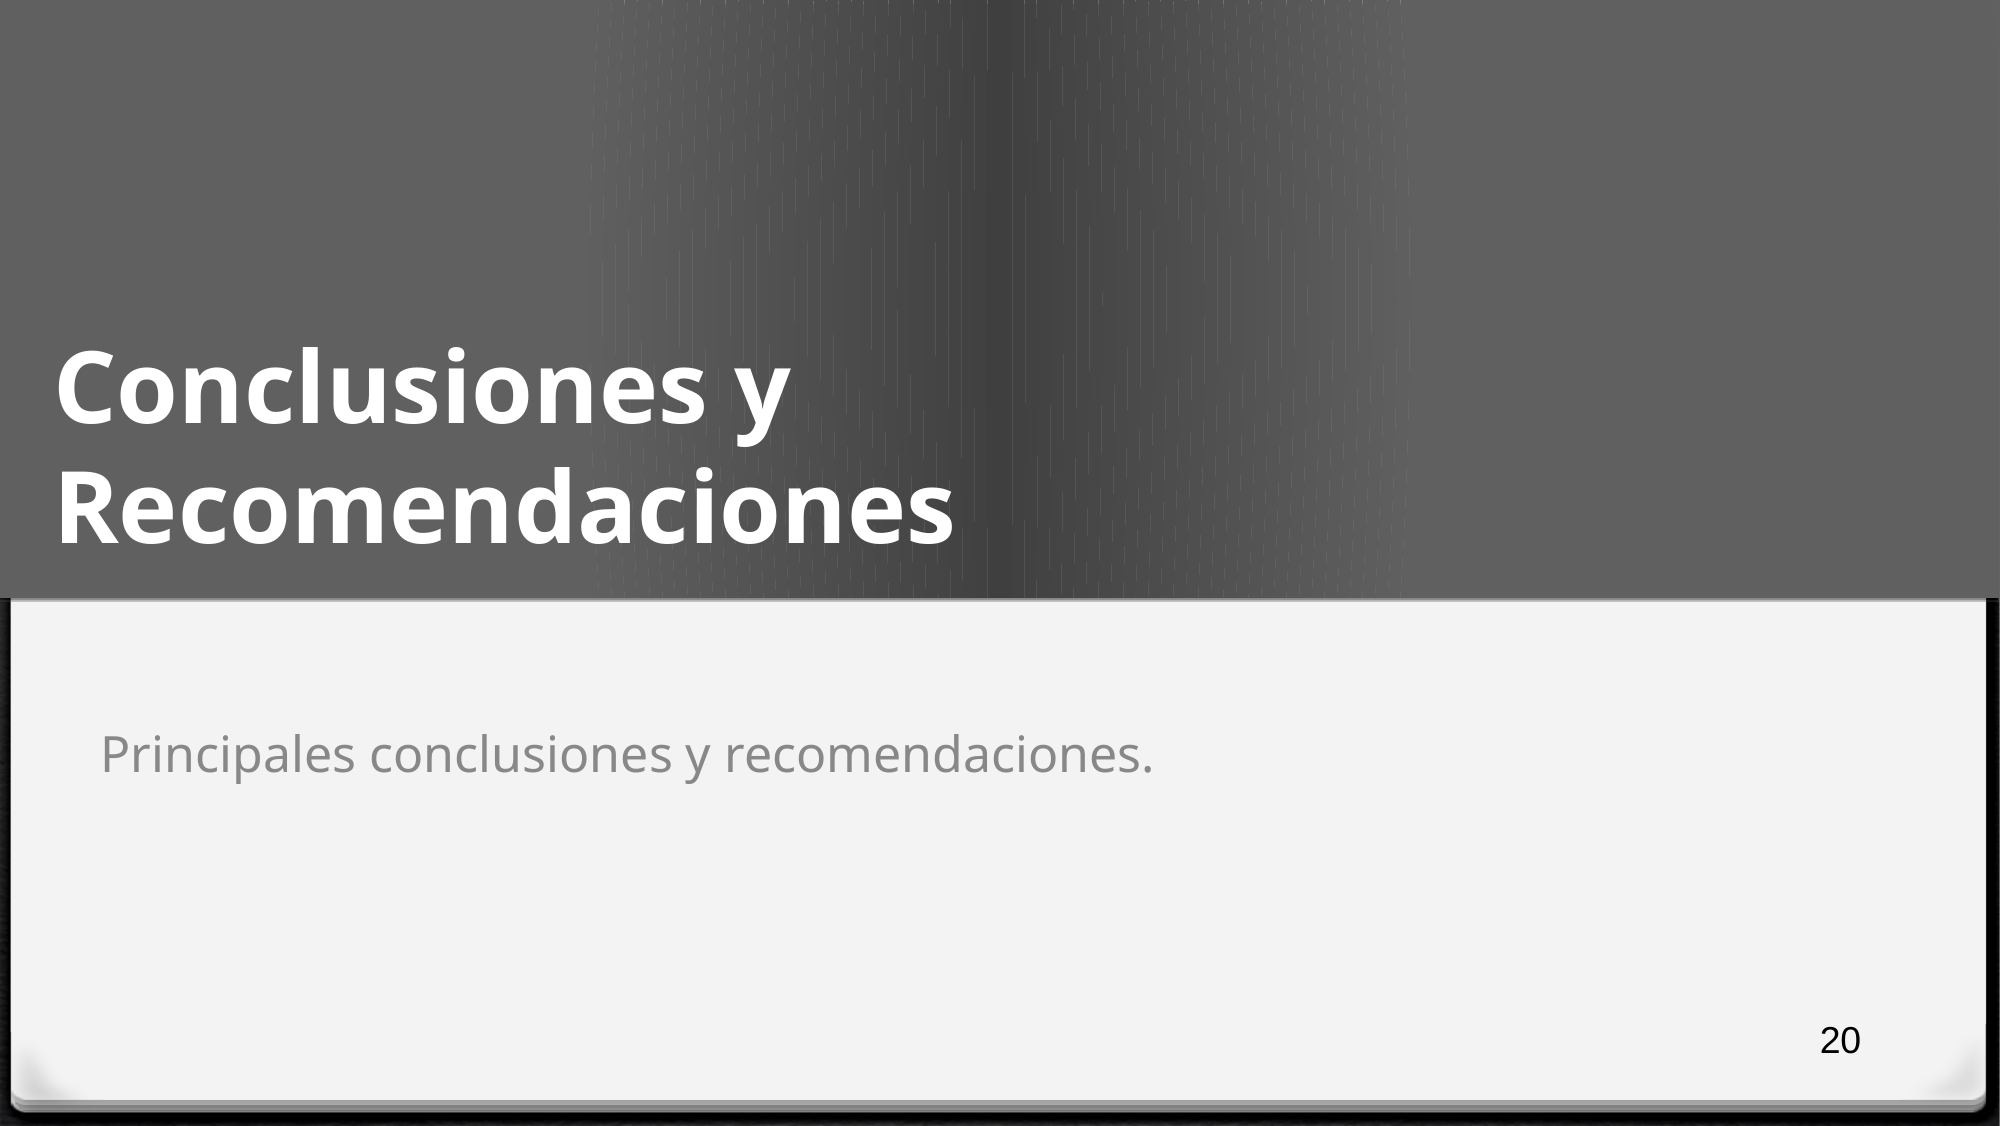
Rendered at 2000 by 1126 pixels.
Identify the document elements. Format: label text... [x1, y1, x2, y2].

text_box <number> [1412, 1008, 1880, 1069]
text_box Conclusiones y Recomendaciones [53, 327, 1697, 560]
picture [0, 598, 2000, 1126]
text_box [0, 0, 2000, 598]
text_box Principales conclusiones y recomendaciones. [72, 668, 1927, 806]
